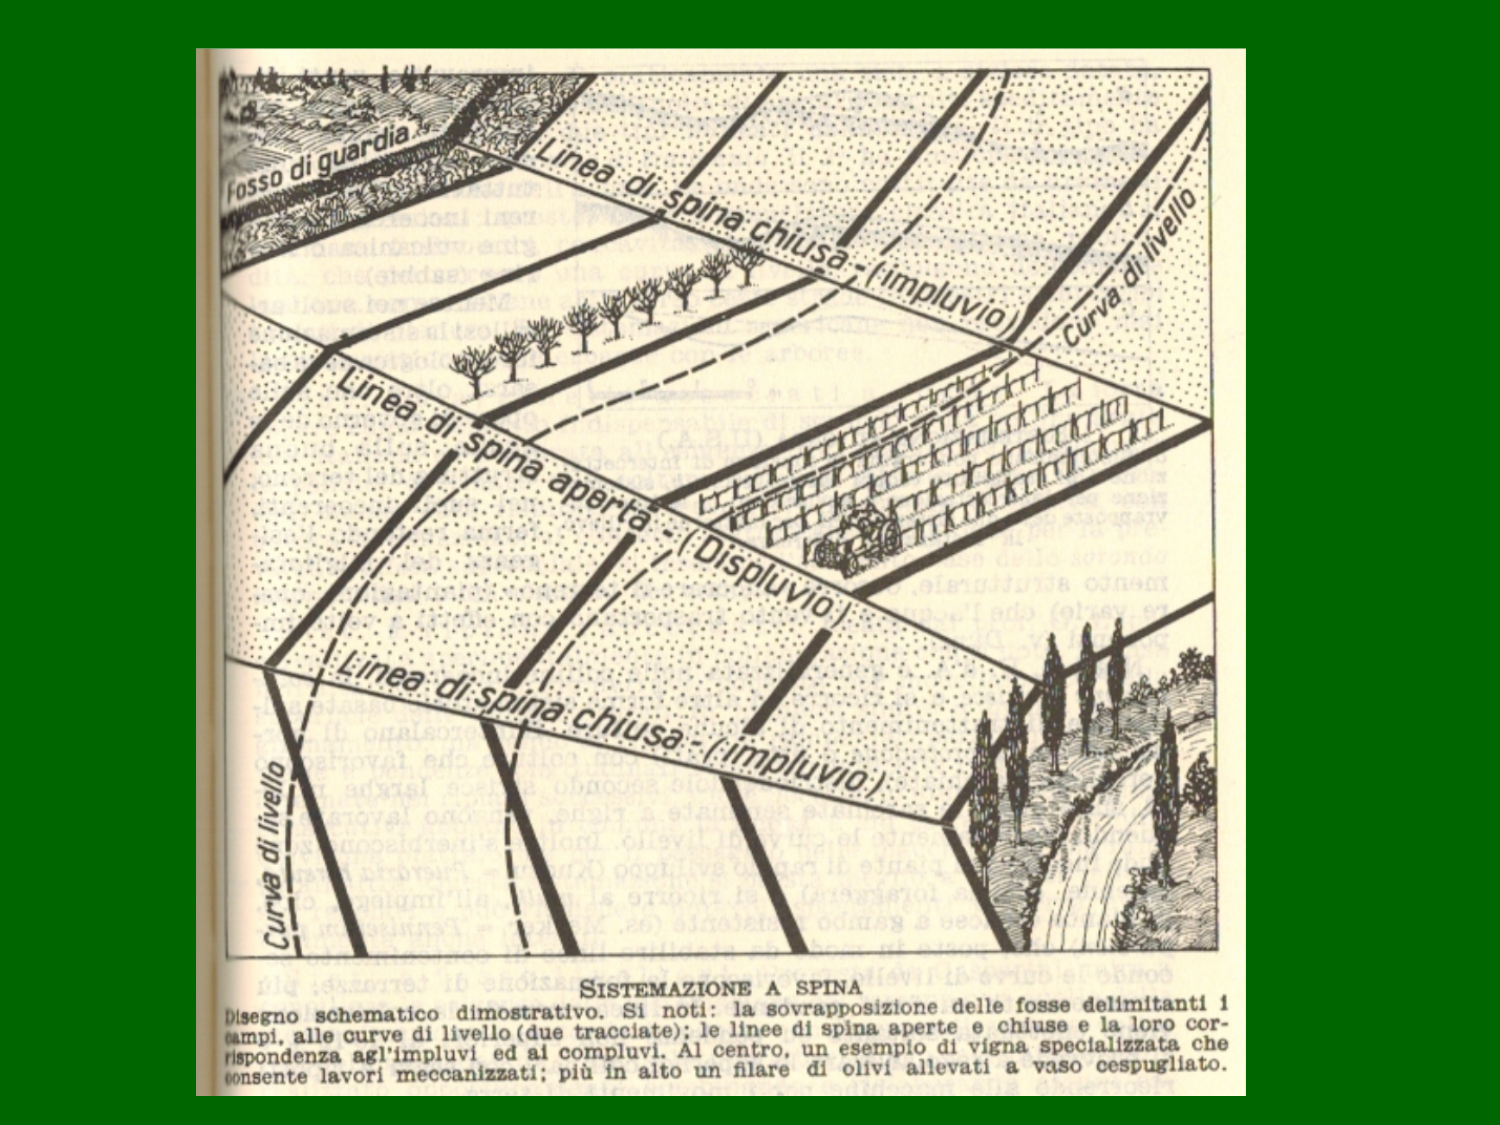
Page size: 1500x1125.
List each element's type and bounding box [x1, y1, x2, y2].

picture [195, 48, 1246, 1096]
